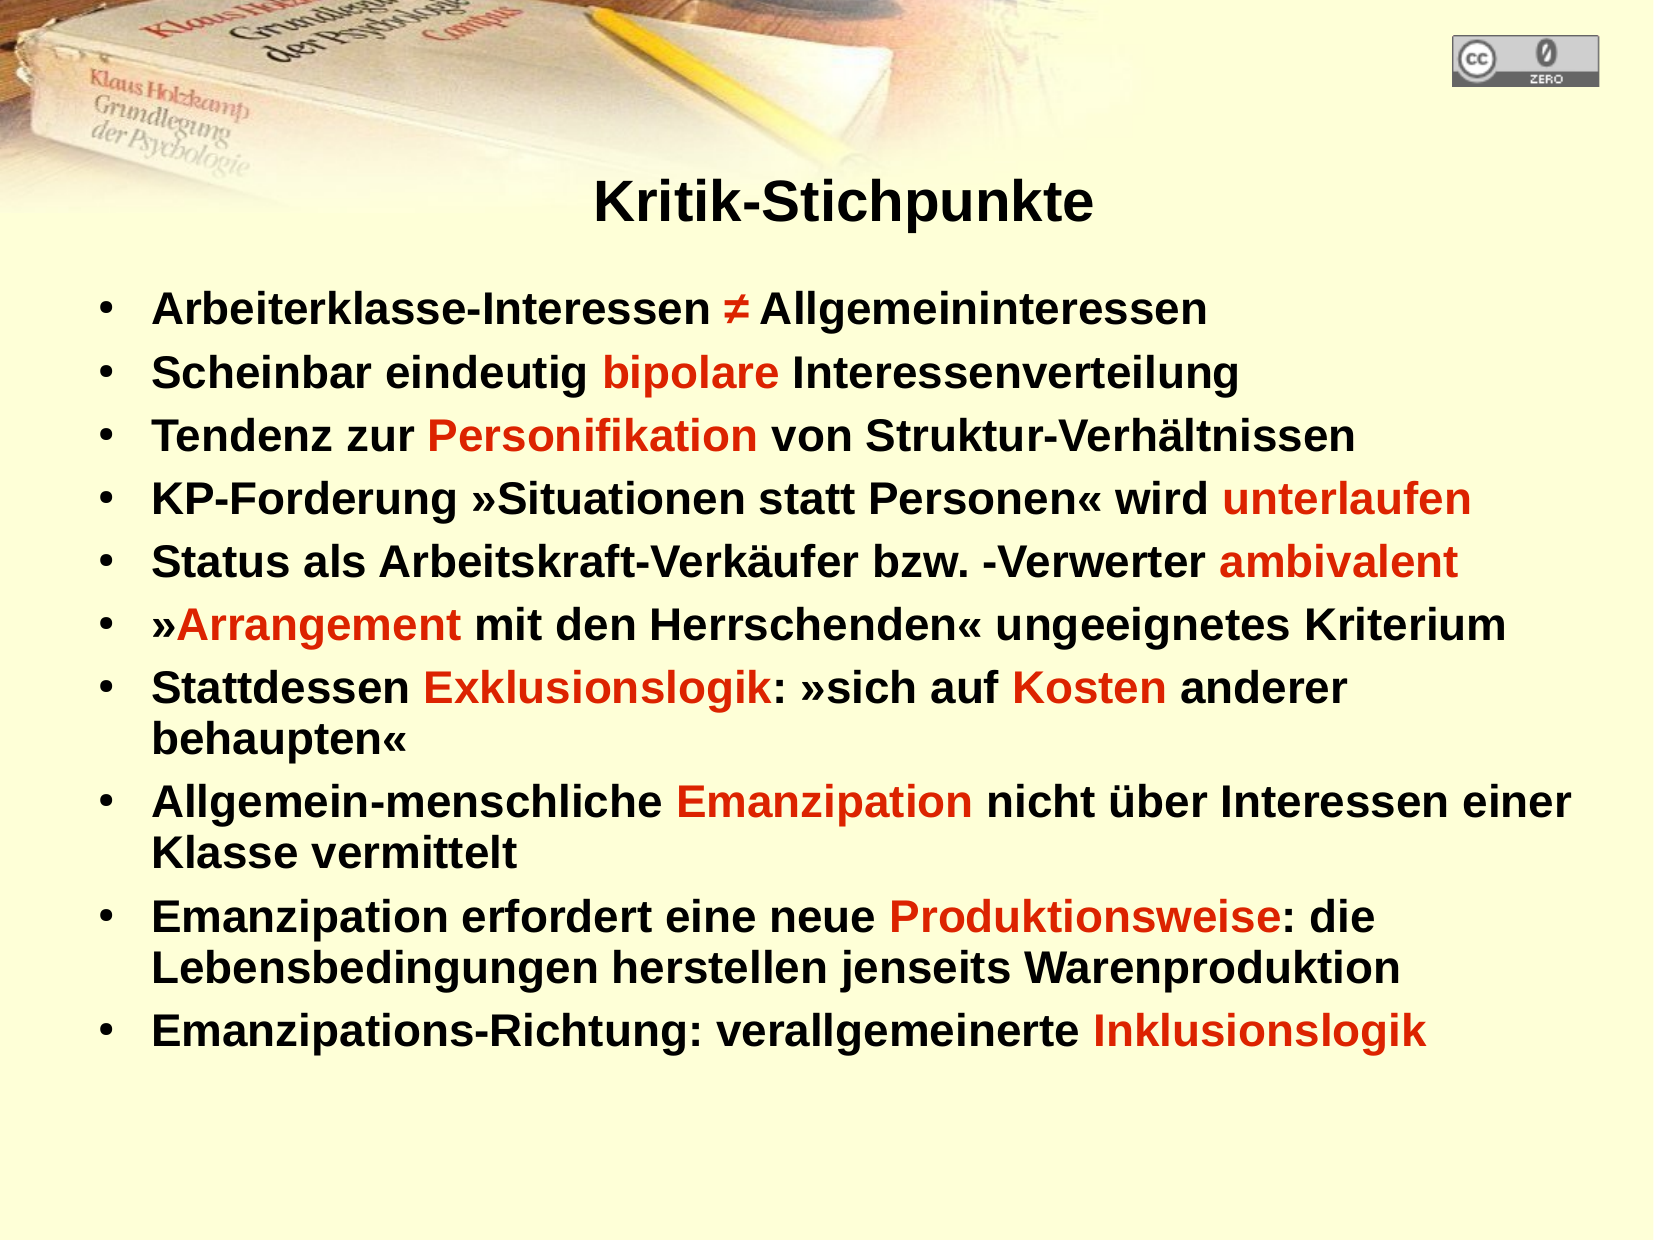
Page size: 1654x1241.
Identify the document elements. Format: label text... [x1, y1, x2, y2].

picture [0, 0, 1156, 213]
picture [1452, 35, 1600, 87]
title Kritik-Stichpunkte [82, 124, 1607, 278]
list Arbeiterklasse-Interessen ≠ Allgemeininteressen Scheinbar eindeutig bipolare Interessenverteilung Tendenz zur Personifikation von Struktur-Verhältnissen KP-Forderung »Situationen statt Personen« wird unterlaufen Status als Arbeitskraft-Verkäufer bzw. -Verwerter ambivalent »Arrangement mit den Herrschenden« ungeeignetes Kriterium Stattdessen Exklusionslogik: »sich auf Kosten anderer behaupten« Allgemein-menschliche Emanzipation nicht über Interessen einer Klasse vermittelt Emanzipation erfordert eine neue Produktionsweise: die Lebensbedingungen herstellen jenseits Warenproduktion Emanzipations-Richtung: verallgemeinerte Inklusionslogik [80, 283, 1607, 1229]
